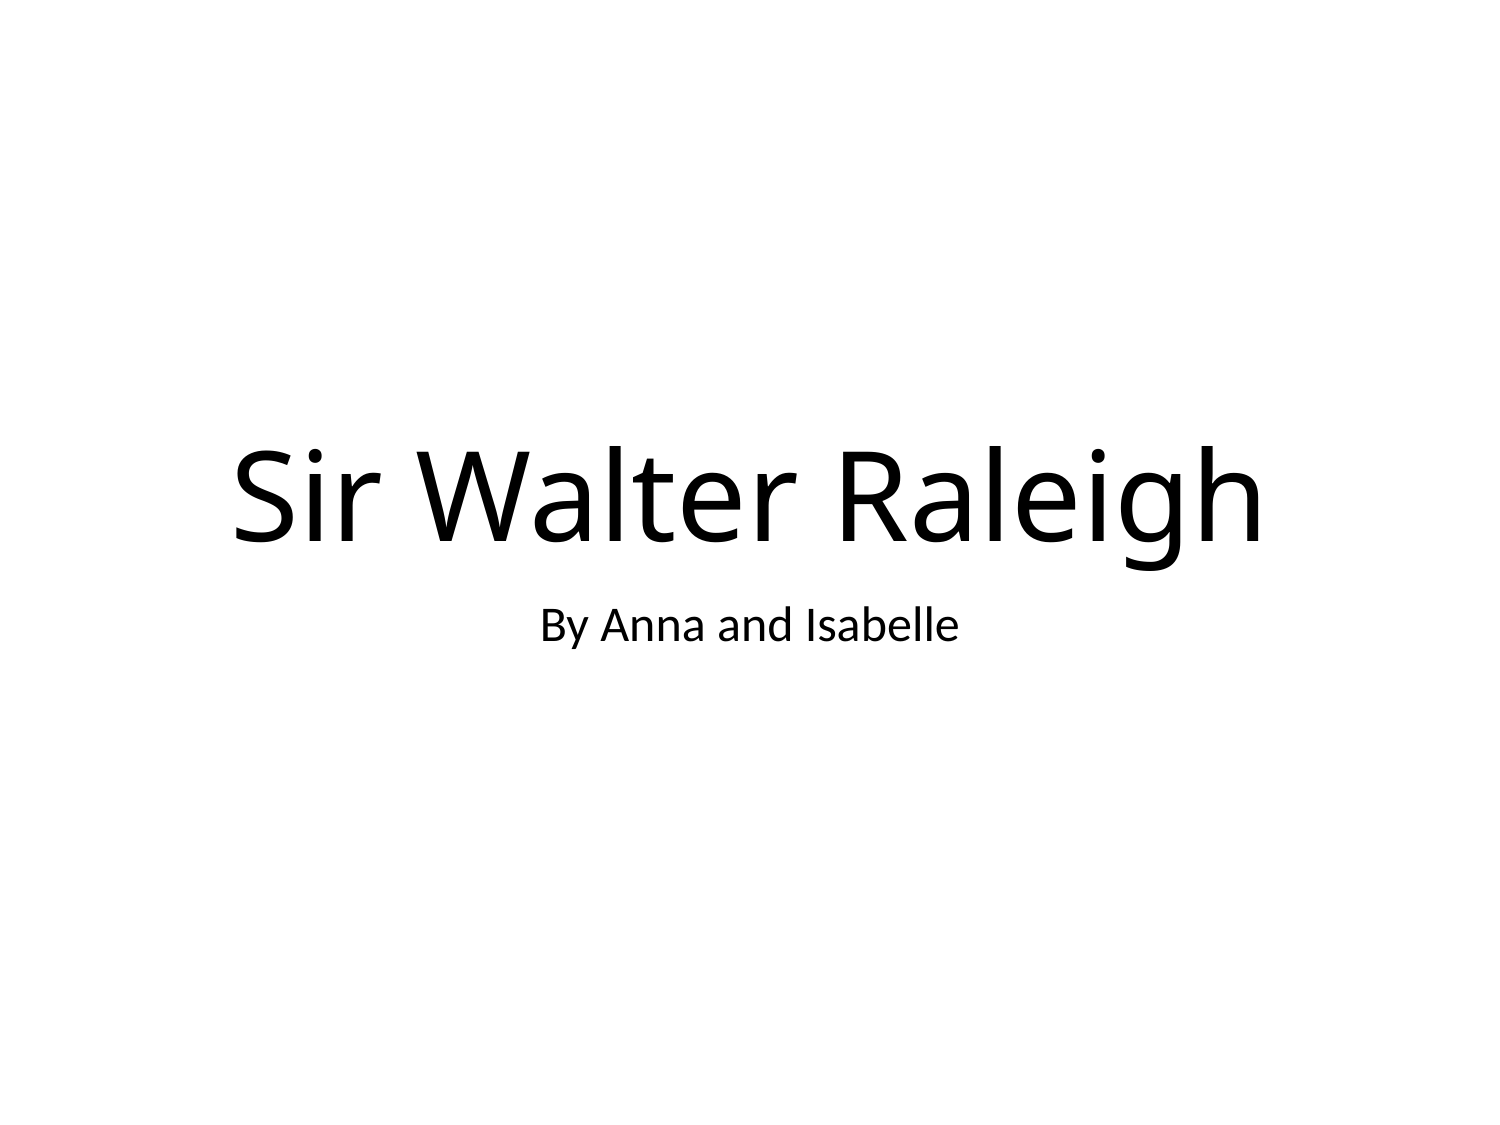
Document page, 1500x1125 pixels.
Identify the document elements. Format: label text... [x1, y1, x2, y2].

subtitle By Anna and Isabelle [187, 590, 1313, 863]
title Sir Walter Raleigh [112, 184, 1388, 576]
